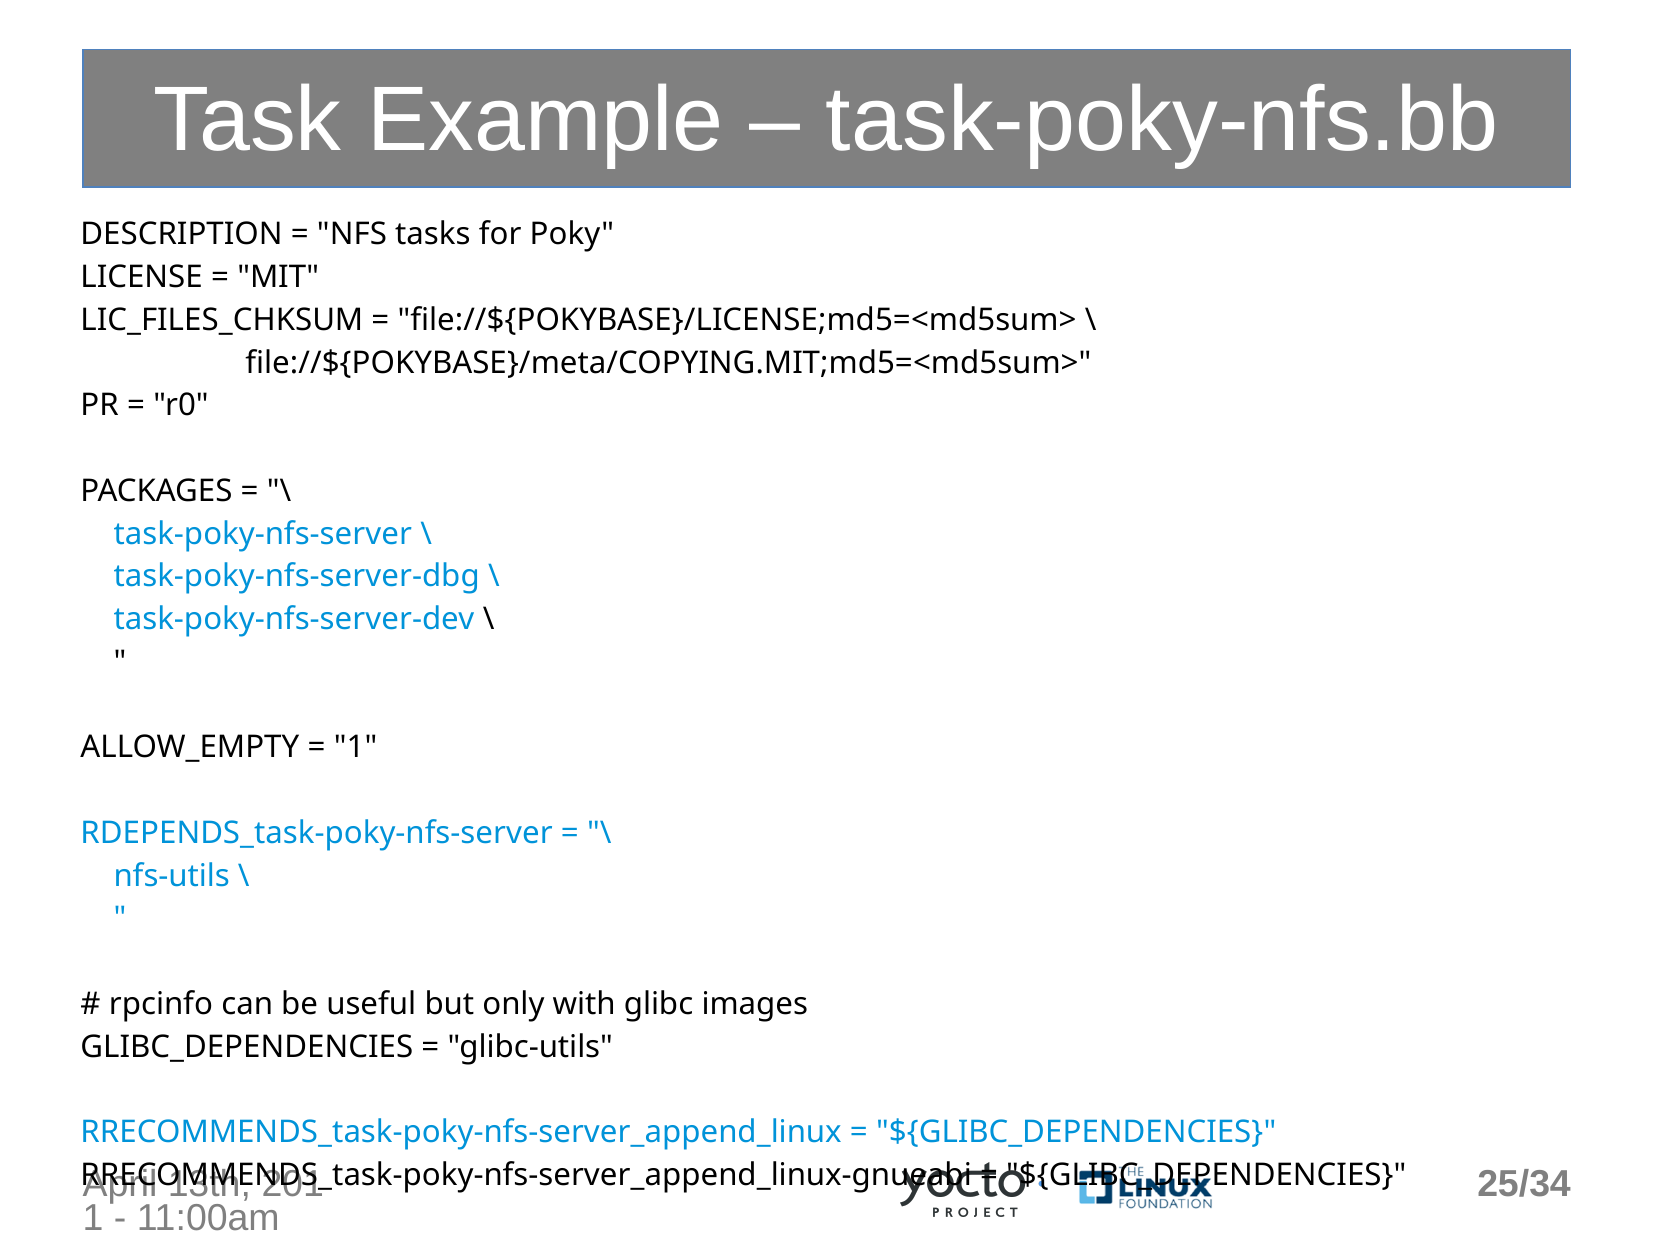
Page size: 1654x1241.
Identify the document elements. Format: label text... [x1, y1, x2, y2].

text_box DESCRIPTION = "NFS tasks for Poky" LICENSE = "MIT" LIC_FILES_CHKSUM = "file://${POKYBASE}/LICENSE;md5=<md5sum> \ file://${POKYBASE}/meta/COPYING.MIT;md5=<md5sum>" PR = "r0" PACKAGES = "\ task-poky-nfs-server \ task-poky-nfs-server-dbg \ task-poky-nfs-server-dev \ " ALLOW_EMPTY = "1" RDEPENDS_task-poky-nfs-server = "\ nfs-utils \ " # rpcinfo can be useful but only with glibc images GLIBC_DEPENDENCIES = "glibc-utils" RRECOMMENDS_task-poky-nfs-server_append_linux = "${GLIBC_DEPENDENCIES}" RRECOMMENDS_task-poky-nfs-server_append_linux-gnueabi = "${GLIBC_DEPENDENCIES}" [65, 203, 1615, 1227]
title Task Example – task-poky-nfs.bb [82, 56, 1571, 181]
